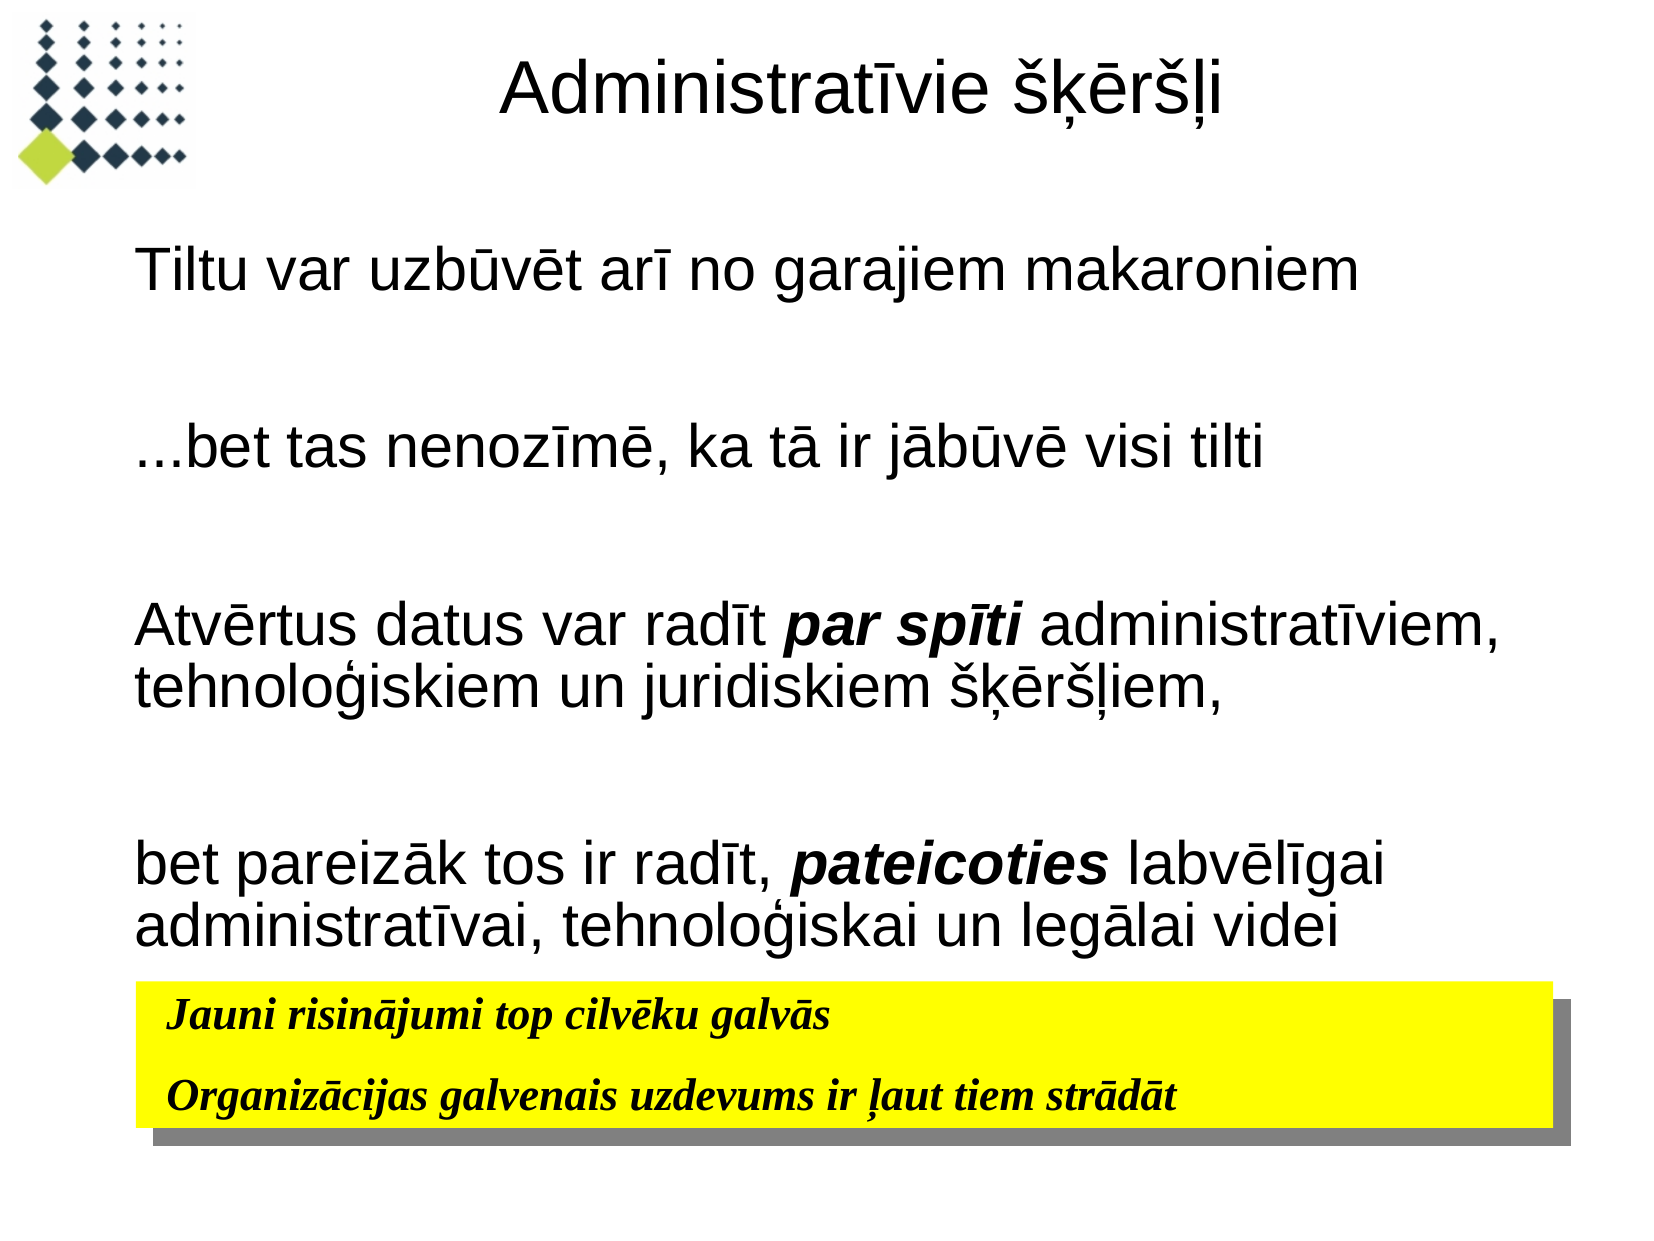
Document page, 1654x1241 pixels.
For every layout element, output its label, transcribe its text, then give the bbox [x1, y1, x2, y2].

list Tiltu var uzbūvēt arī no garajiem makaroniem ...bet tas nenozīmē, ka tā ir jābūvē visi tilti Atvērtus datus var radīt par spīti administratīviem, tehnoloģiskiem un juridiskiem šķēršļiem, bet pareizāk tos ir radīt, pateicoties labvēlīgai administratīvai, tehnoloģiskai un legālai videi [82, 236, 1569, 963]
text_box Jauni risinājumi top cilvēku galvās Organizācijas galvenais uzdevums ir ļaut tiem strādāt [135, 981, 1554, 1128]
title Administratīvie šķēršļi [153, 41, 1571, 140]
picture [12, 12, 196, 189]
